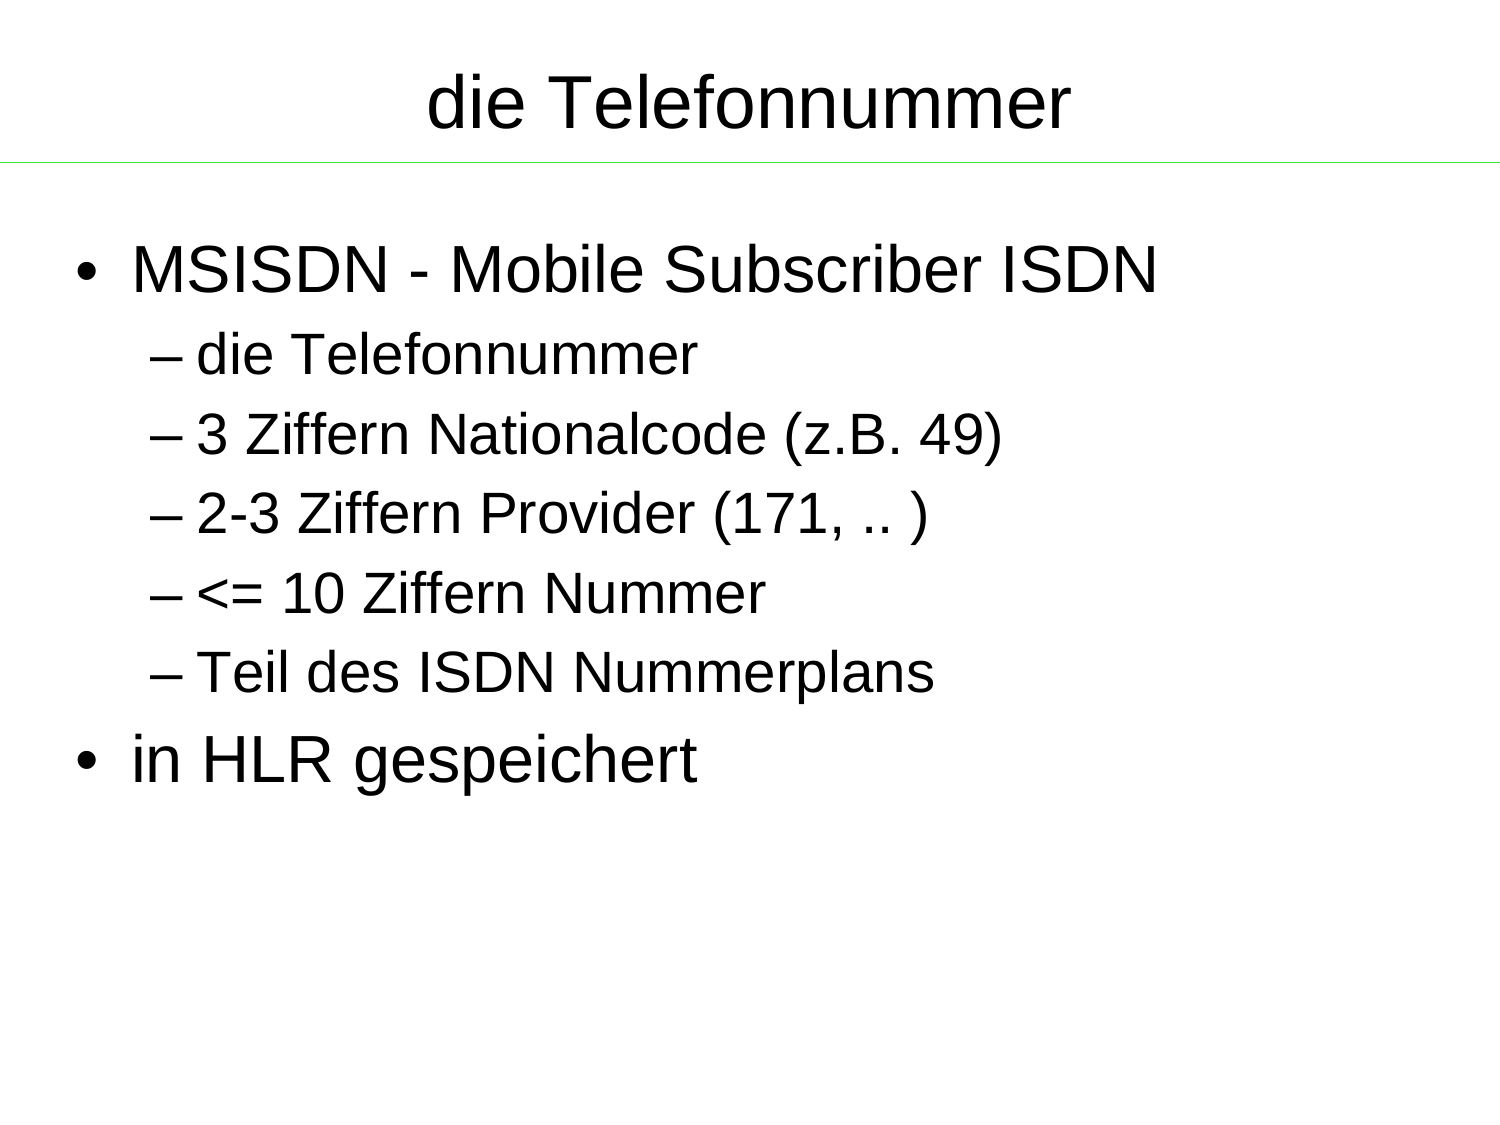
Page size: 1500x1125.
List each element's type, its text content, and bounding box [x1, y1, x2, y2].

list MSISDN - Mobile Subscriber ISDN die Telefonnummer 3 Ziffern Nationalcode (z.B. 49) 2-3 Ziffern Provider (171, .. ) <= 10 Ziffern Nummer Teil des ISDN Nummerplans in HLR gespeichert [75, 232, 1426, 1001]
title die Telefonnummer [75, 49, 1426, 156]
